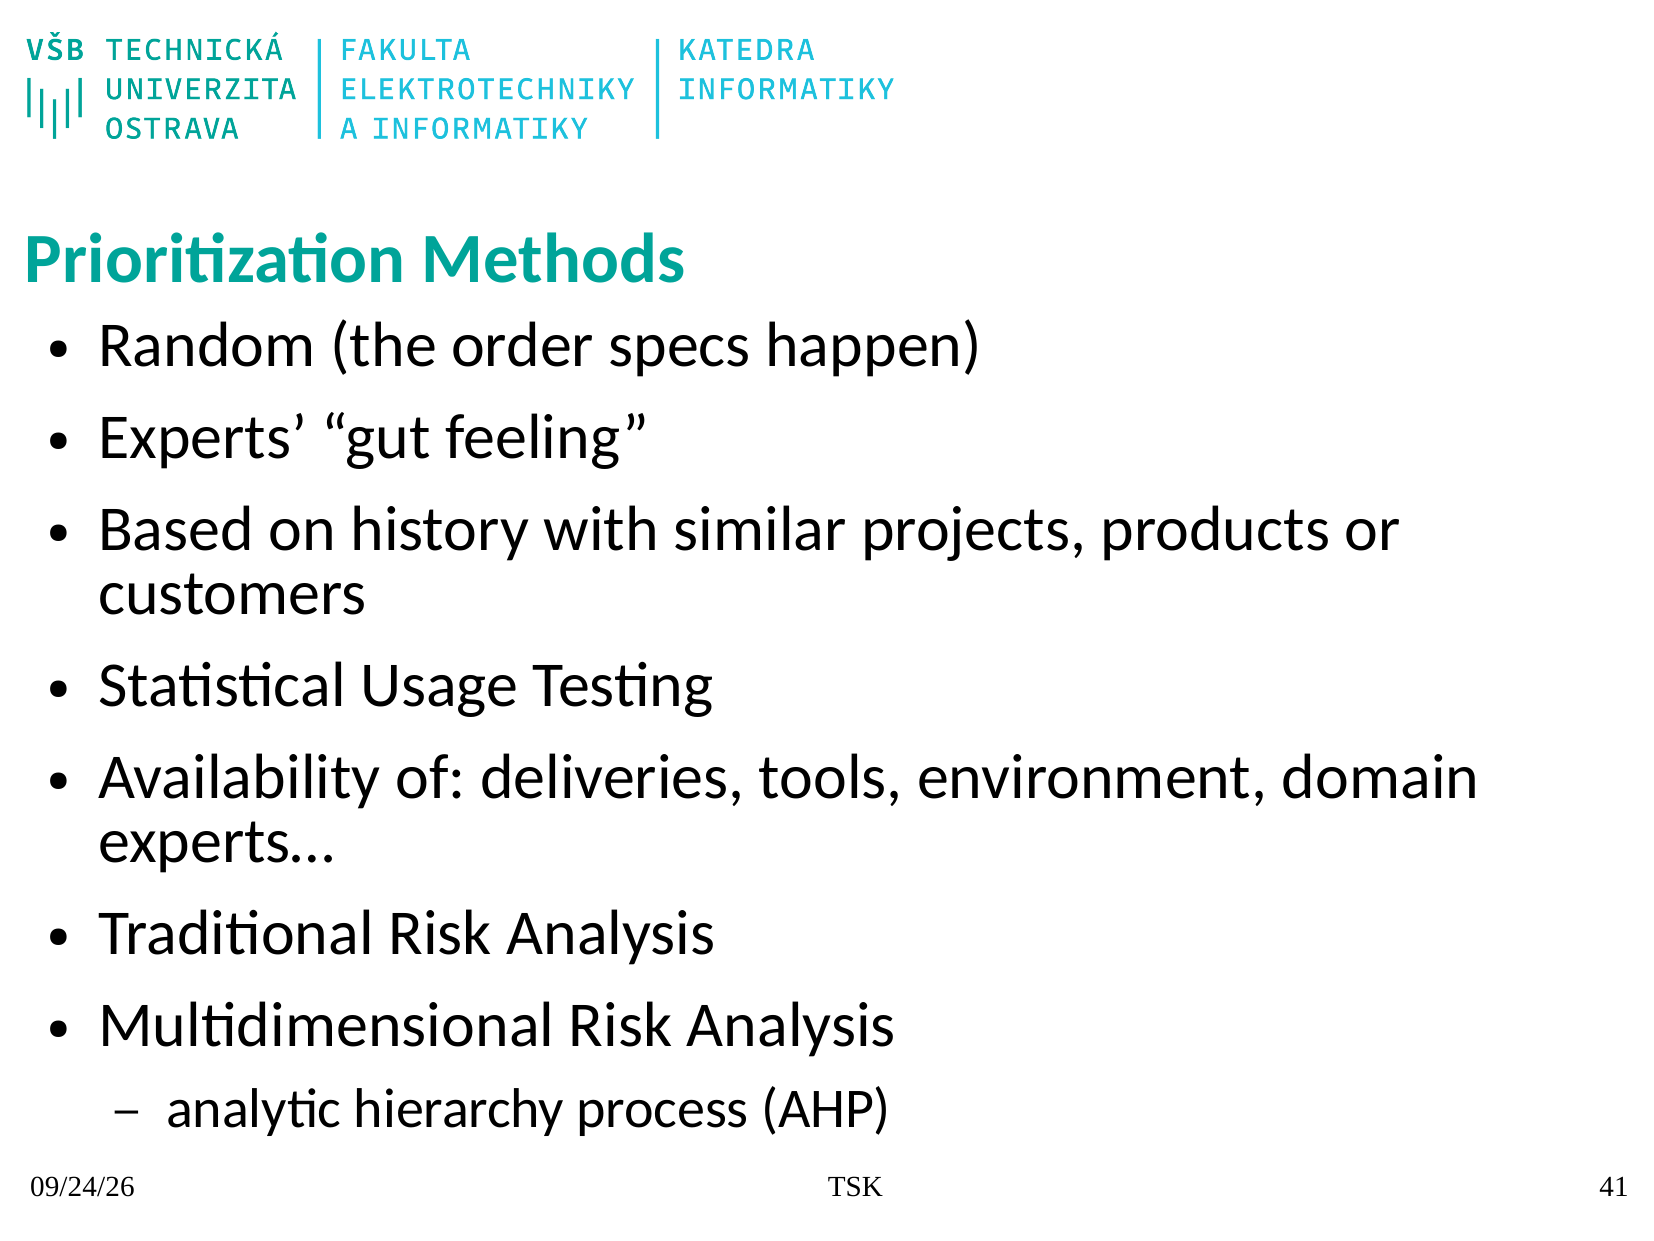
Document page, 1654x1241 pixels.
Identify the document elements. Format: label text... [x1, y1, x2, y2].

title Prioritization Methods [24, 169, 1629, 300]
picture [26, 31, 894, 139]
list Random (the order specs happen) Experts’ “gut feeling” Based on history with similar projects, products or customers Statistical Usage Testing Availability of: deliveries, tools, environment, domain experts… Traditional Risk Analysis Multidimensional Risk Analysis analytic hierarchy process (AHP) [30, 318, 1629, 1146]
